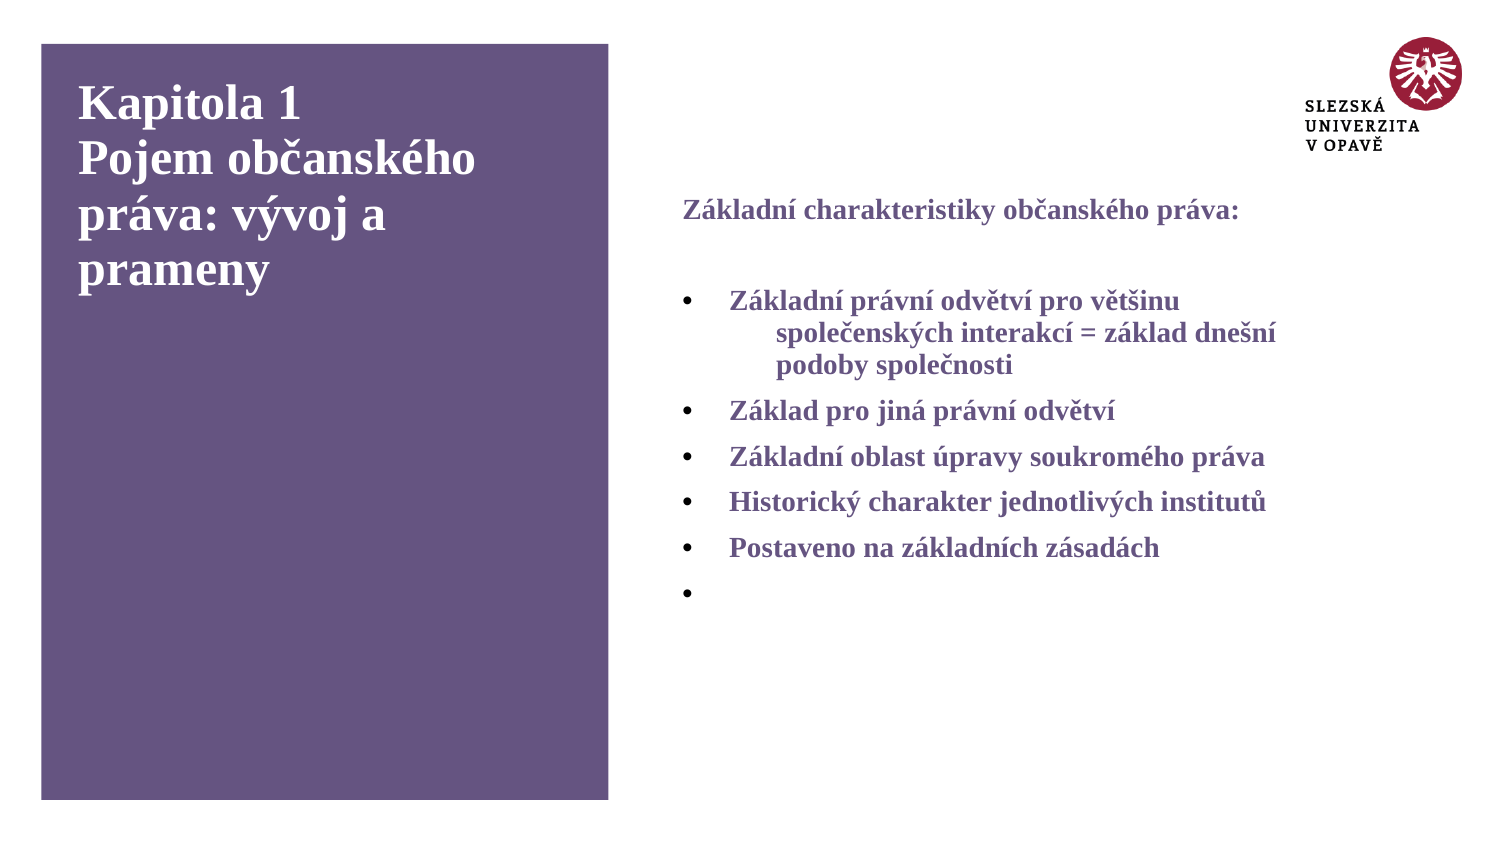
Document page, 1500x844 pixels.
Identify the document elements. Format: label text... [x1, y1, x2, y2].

picture [1305, 37, 1462, 151]
text_box Základní charakteristiky občanského práva: Základní právní odvětví pro většinu společenských interakcí = základ dnešní podoby společnosti Základ pro jiná právní odvětví Základní oblast úpravy soukromého práva Historický charakter jednotlivých institutů Postaveno na základních zásadách [667, 185, 1306, 777]
text_box Kapitola 1 Pojem občanského práva: vývoj a prameny [63, 67, 586, 399]
text_box [41, 43, 609, 800]
